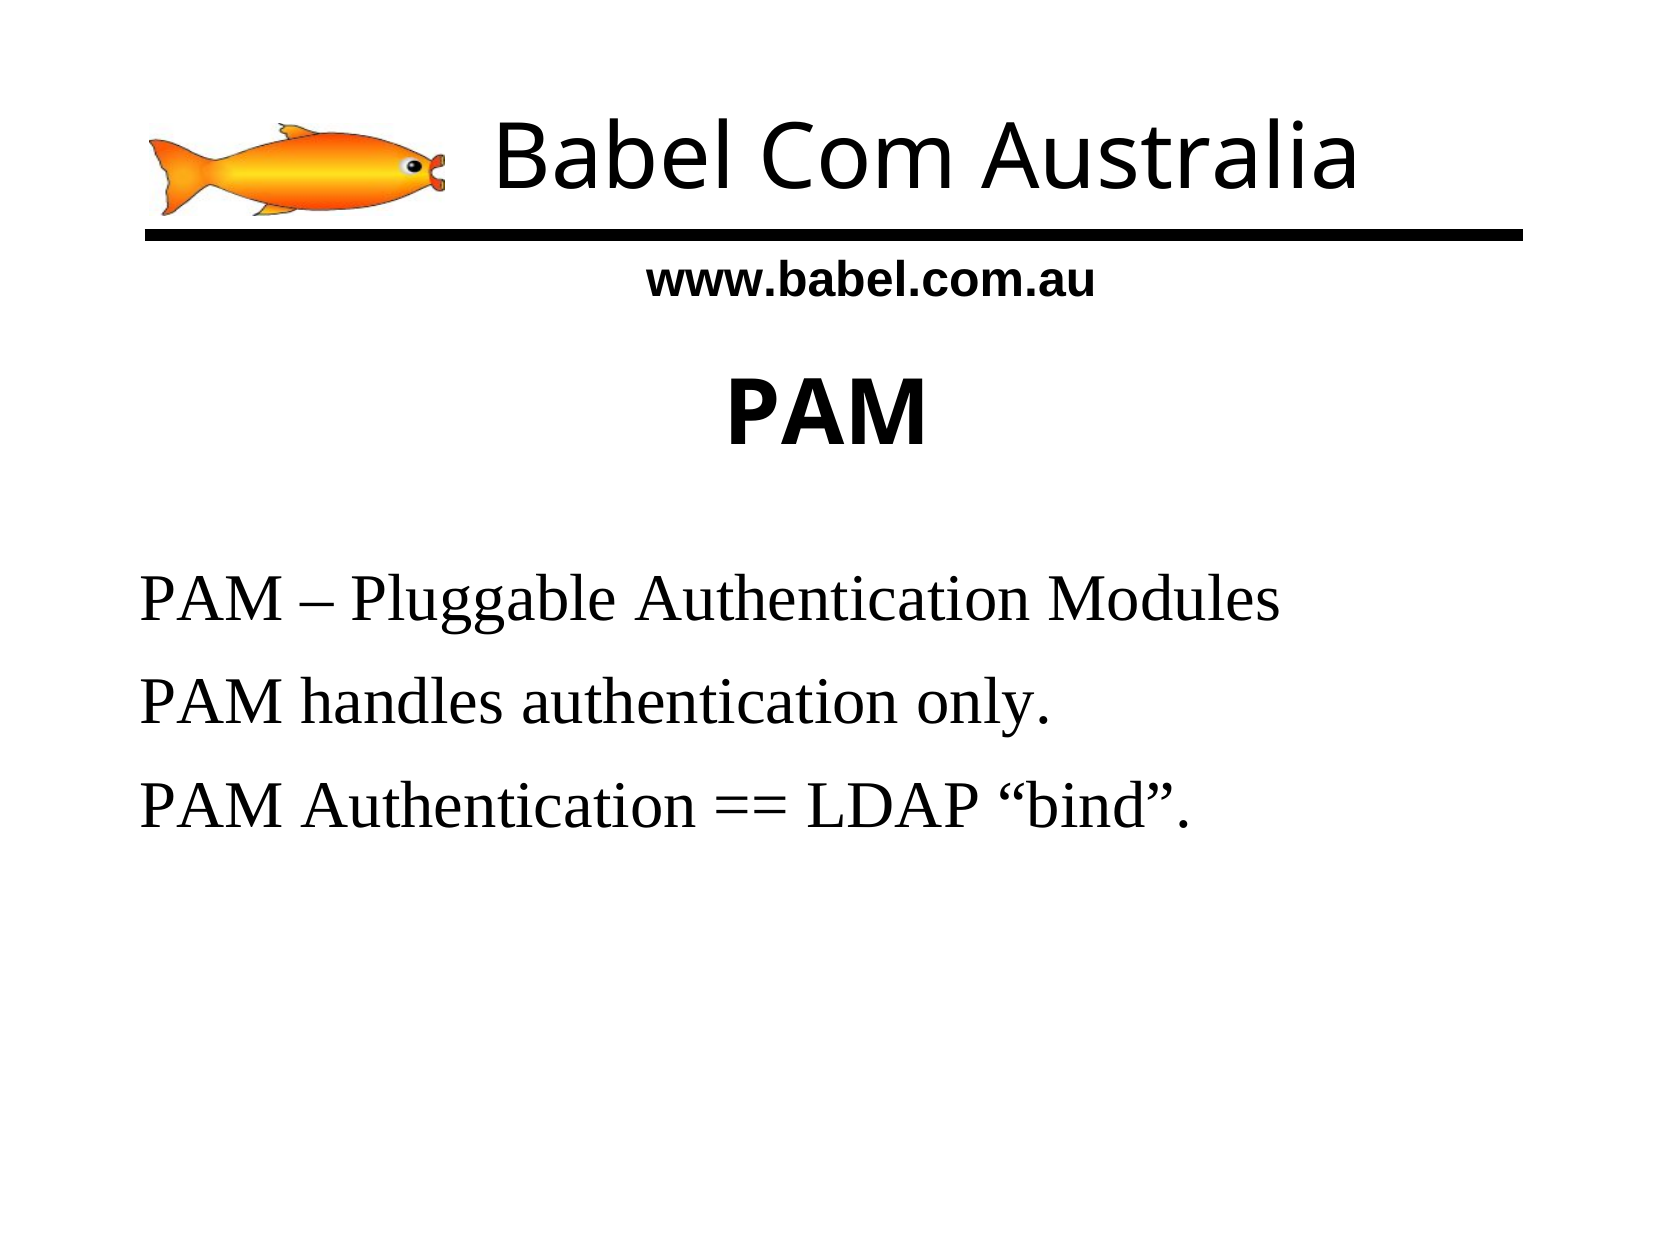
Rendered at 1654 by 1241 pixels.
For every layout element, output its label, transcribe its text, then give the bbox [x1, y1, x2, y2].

title PAM [126, 322, 1528, 497]
picture [149, 123, 445, 216]
list PAM – Pluggable Authentication Modules PAM handles authentication only. PAM Authentication == LDAP “bind”. [121, 560, 1534, 1127]
